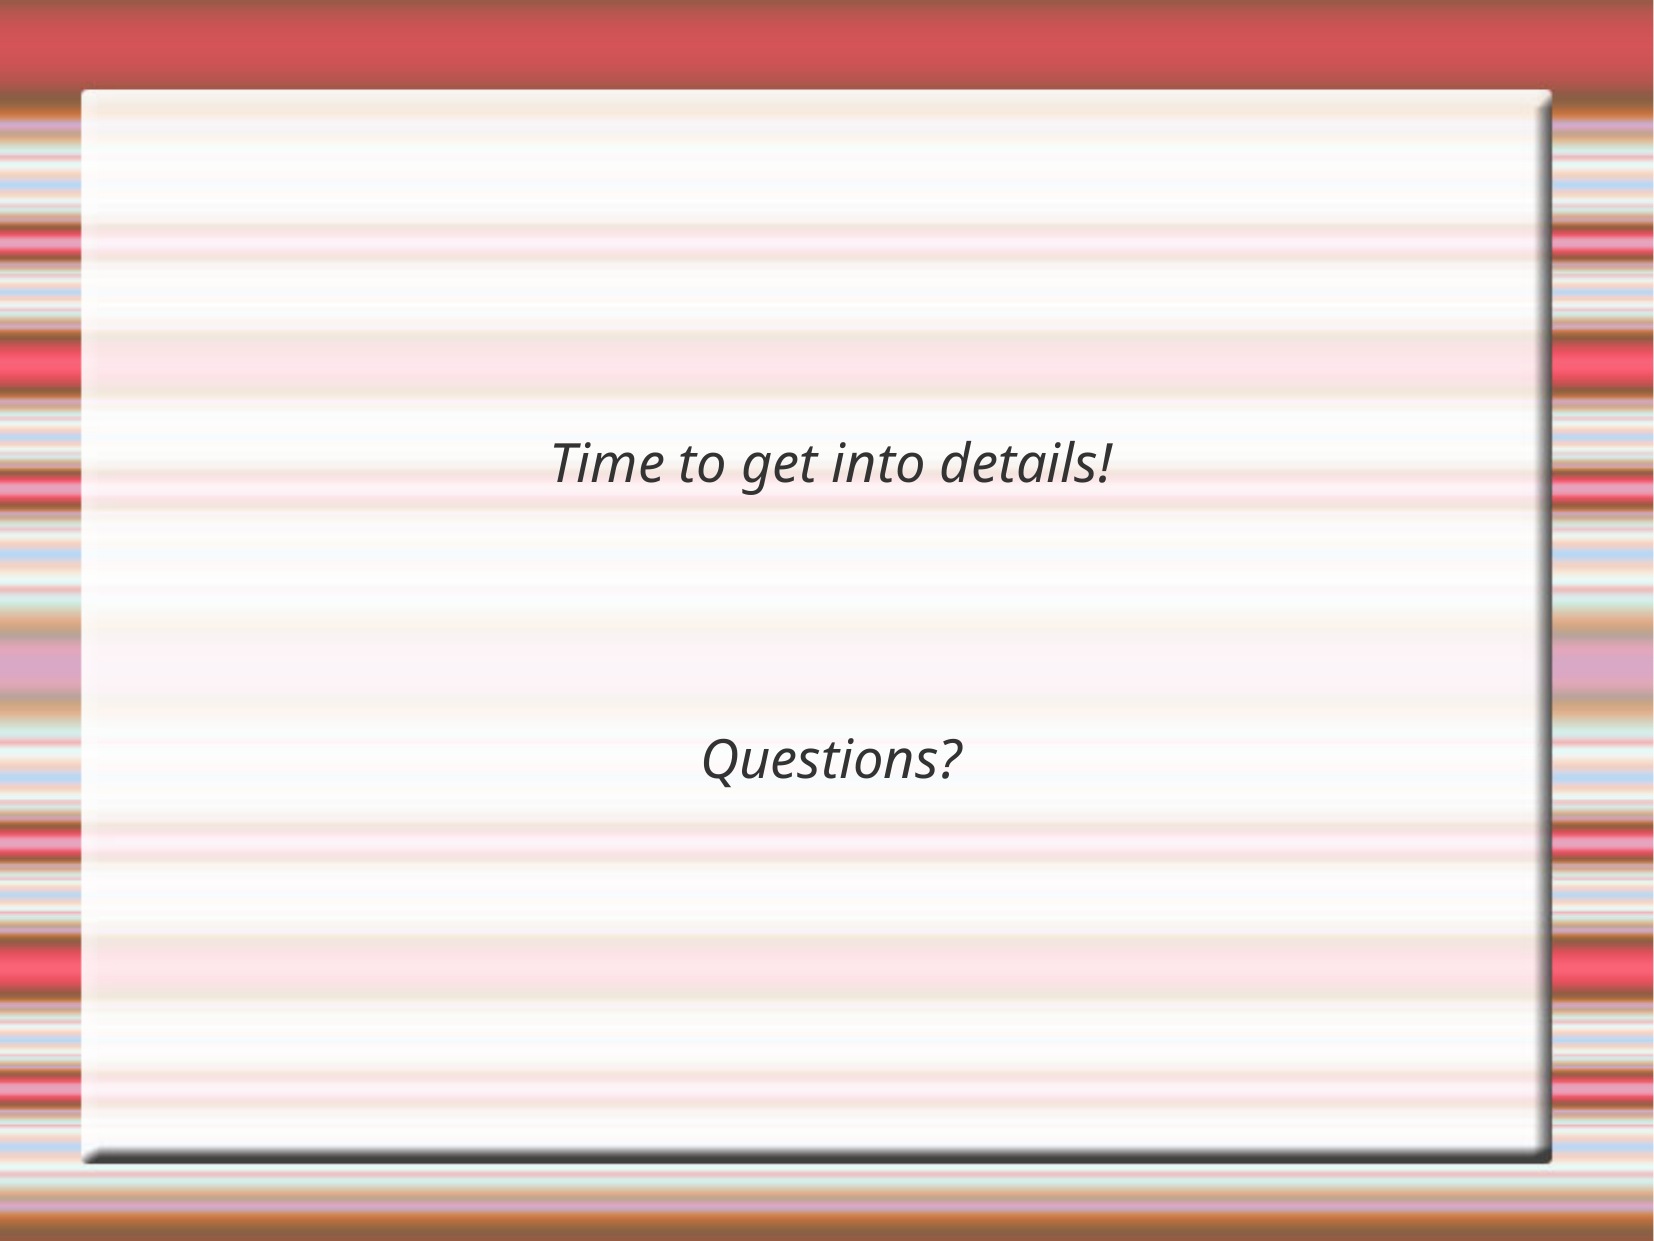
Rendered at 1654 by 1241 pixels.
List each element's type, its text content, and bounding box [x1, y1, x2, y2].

list Time to get into details! Questions? [134, 350, 1516, 1133]
picture [0, 0, 1654, 1241]
